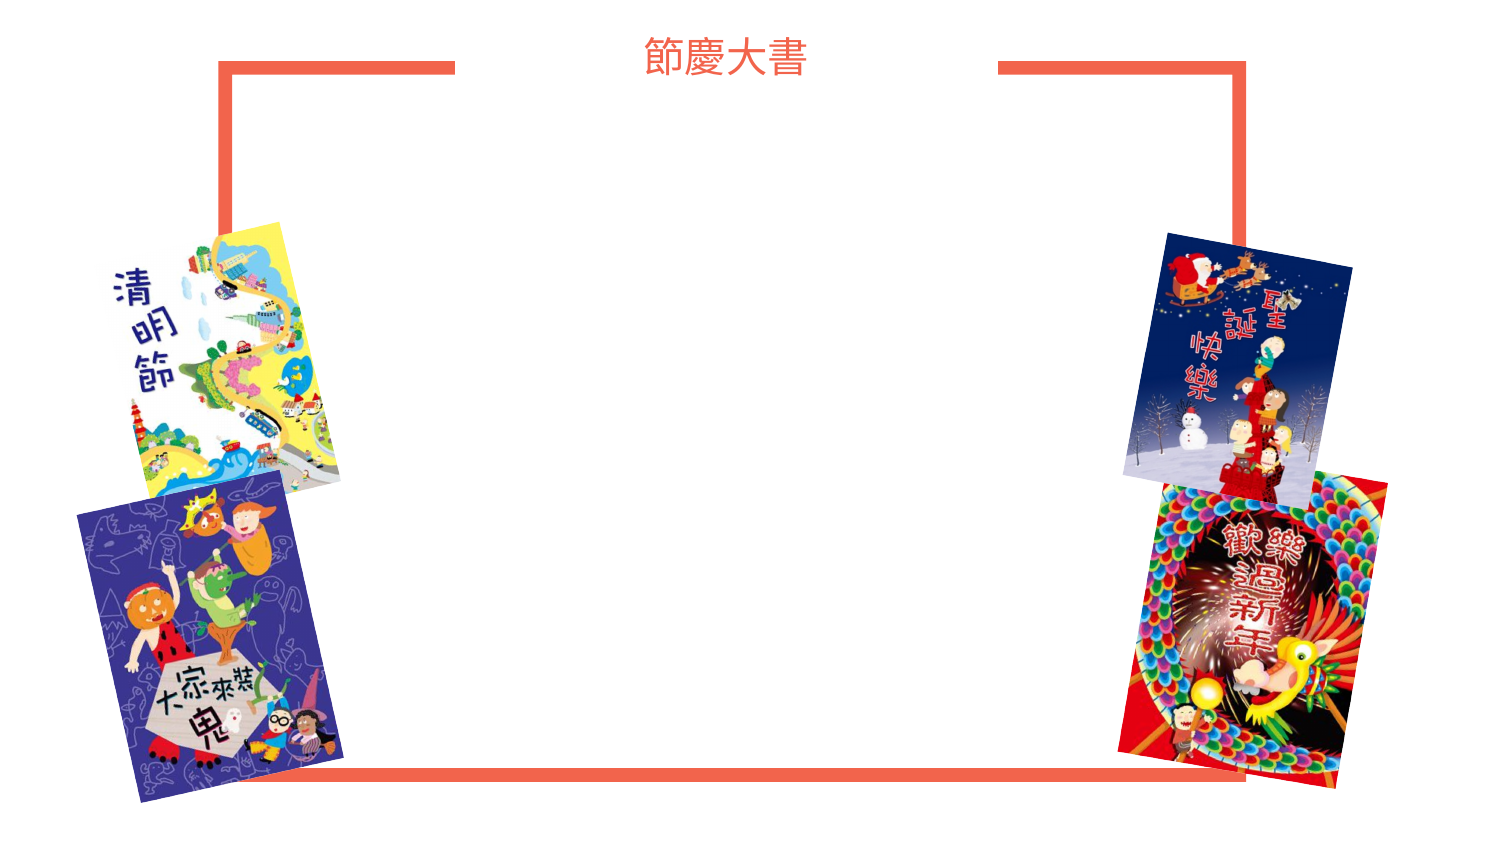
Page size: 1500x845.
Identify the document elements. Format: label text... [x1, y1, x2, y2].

picture [76, 138, 1388, 803]
text_box [218, 61, 455, 235]
text_box 節慶大書 [455, 0, 998, 112]
text_box [998, 61, 1247, 247]
text_box [240, 768, 1247, 782]
